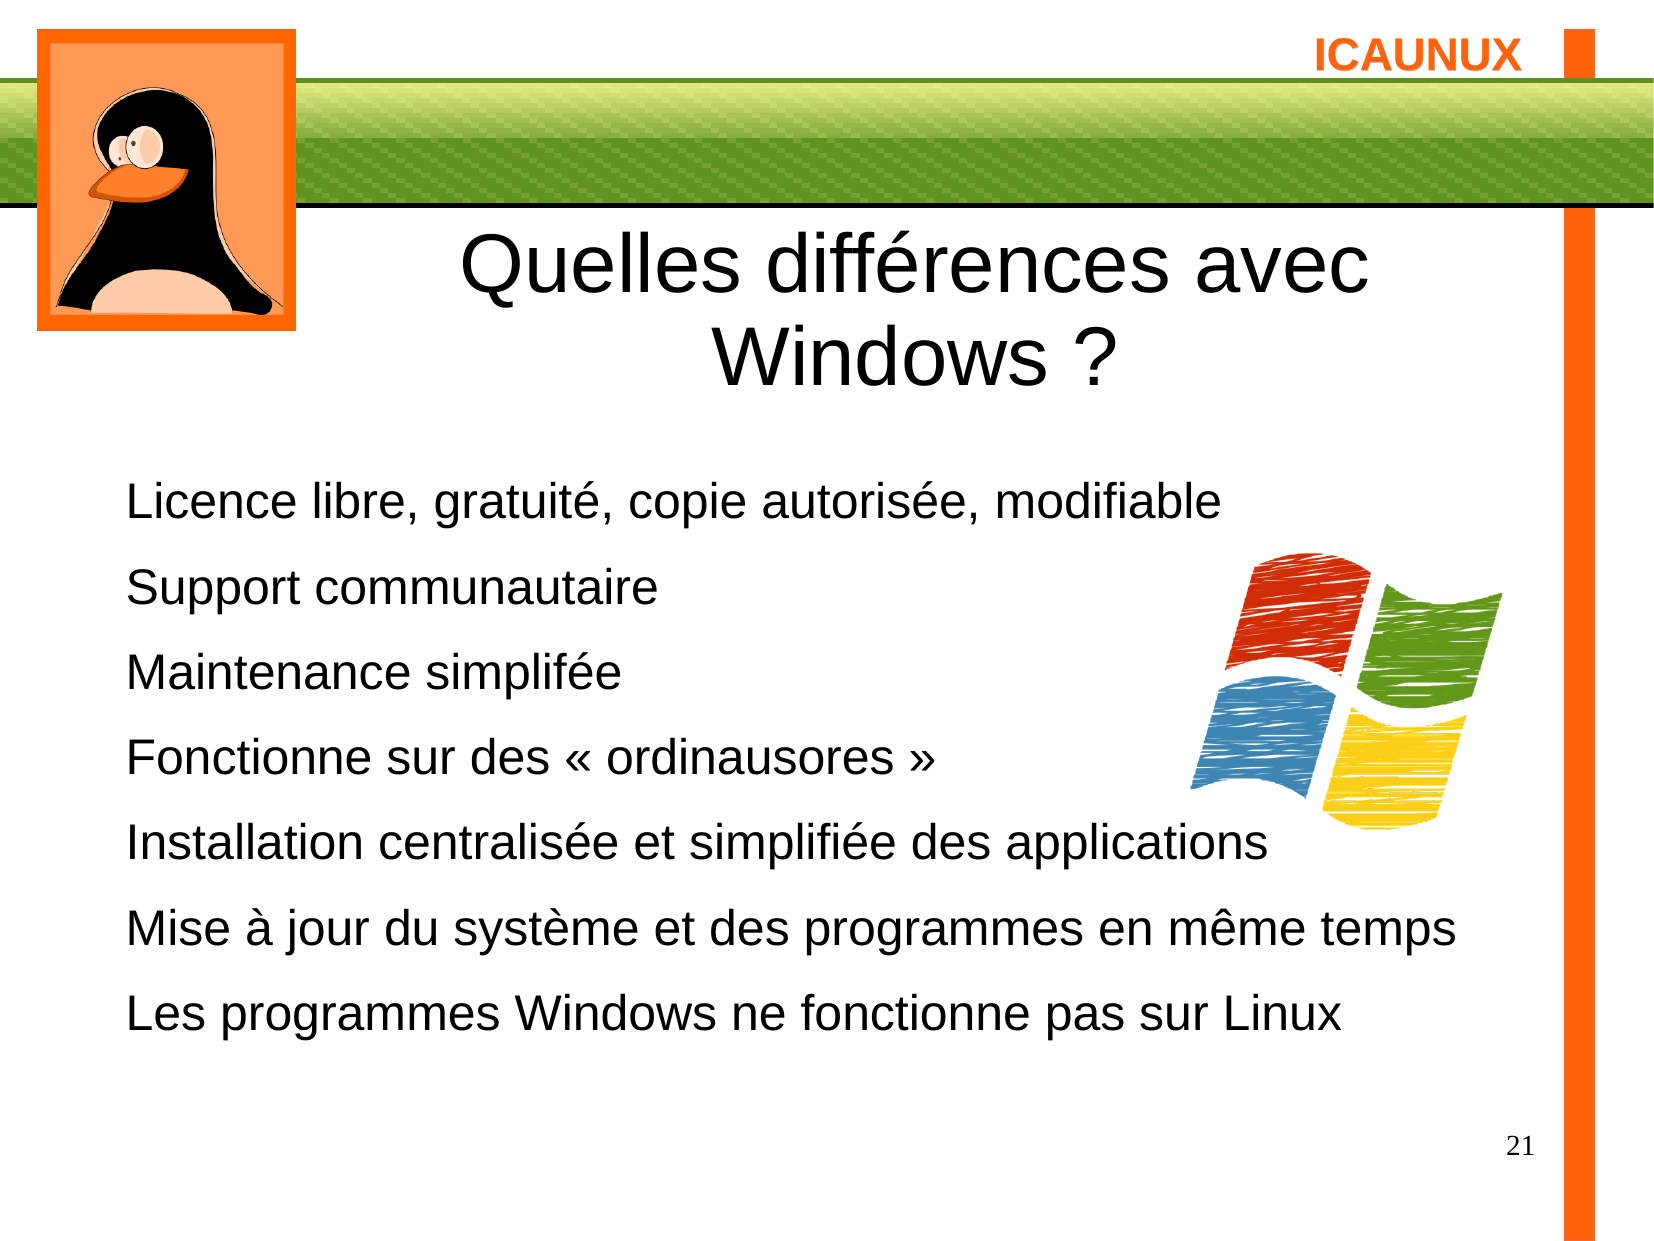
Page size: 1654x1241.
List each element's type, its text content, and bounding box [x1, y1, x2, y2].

picture [1137, 483, 1555, 900]
picture [0, 29, 1654, 331]
title Quelles différences avec Windows ? [324, 216, 1506, 403]
list Licence libre, gratuité, copie autorisée, modifiable Support communautaire Maintenance simplifée Fonctionne sur des « ordinausores » Installation centralisée et simplifiée des applications Mise à jour du système et des programmes en même temps Les programmes Windows ne fonctionne pas sur Linux [125, 473, 1549, 1179]
